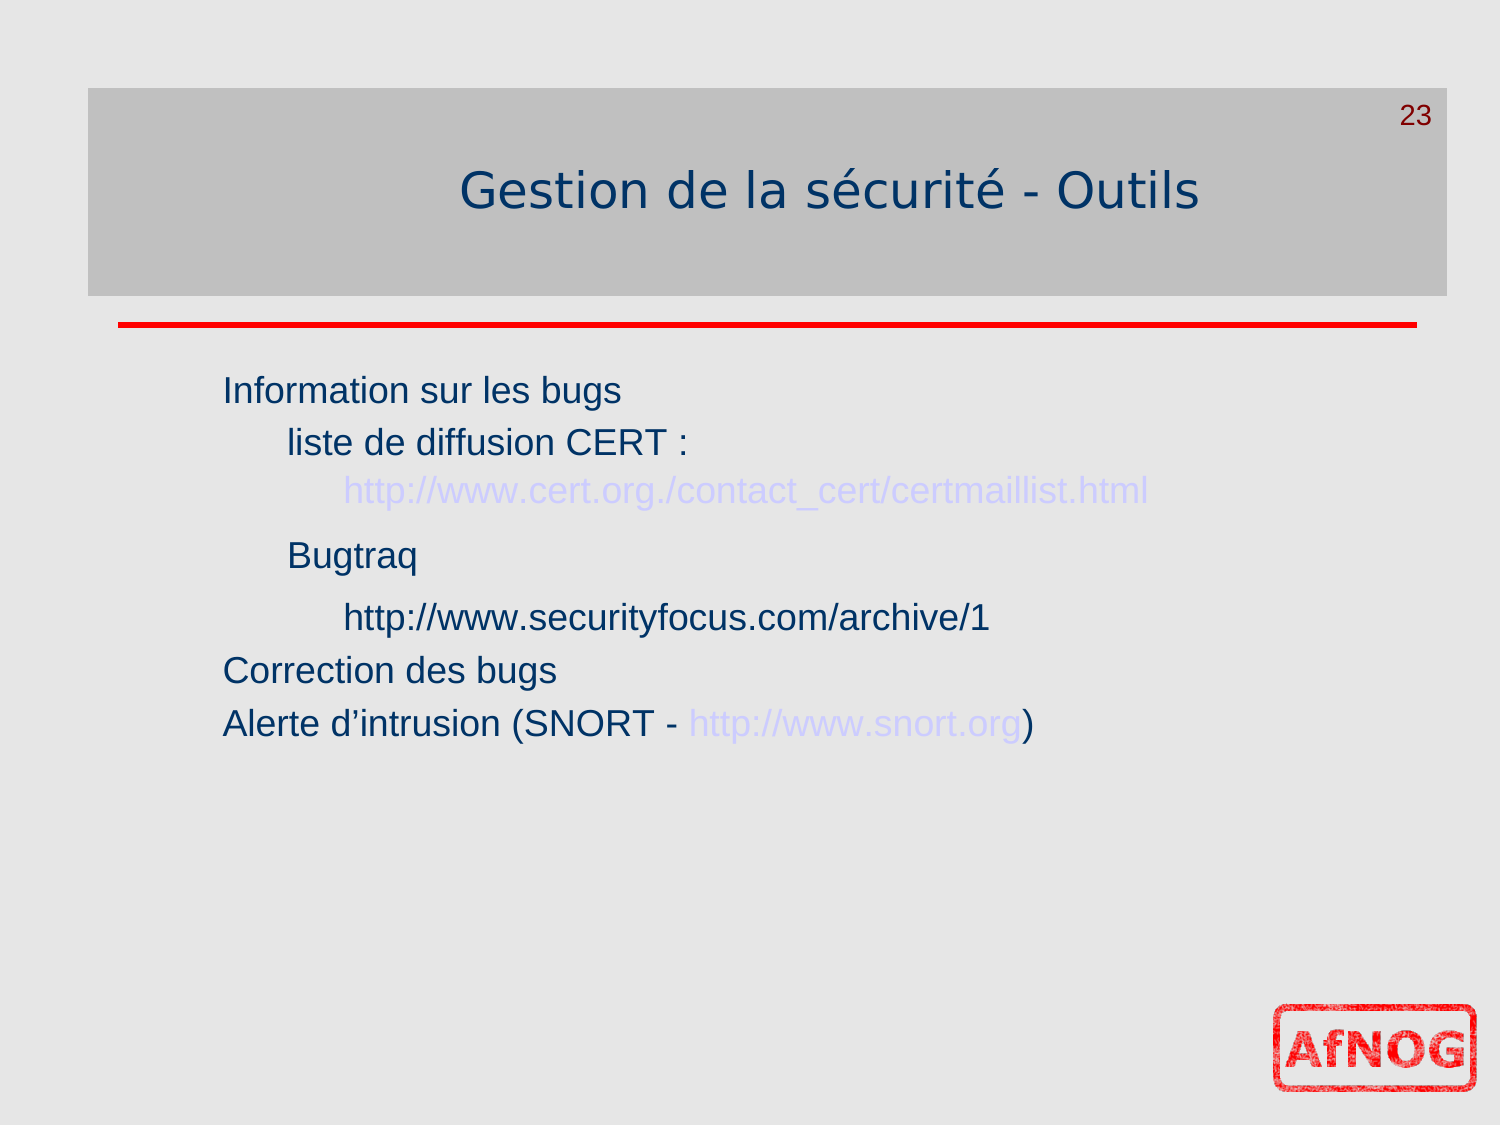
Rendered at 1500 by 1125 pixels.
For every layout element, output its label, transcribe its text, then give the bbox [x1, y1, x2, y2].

list Information sur les bugs liste de diffusion CERT : http://www.cert.org./contact_cert/certmaillist.html Bugtraq http://www.securityfocus.com/archive/1 Correction des bugs Alerte d’intrusion (SNORT - http://www.snort.org) [132, 363, 1439, 1000]
picture [1273, 1003, 1477, 1092]
title Gestion de la sécurité - Outils [225, 99, 1436, 288]
